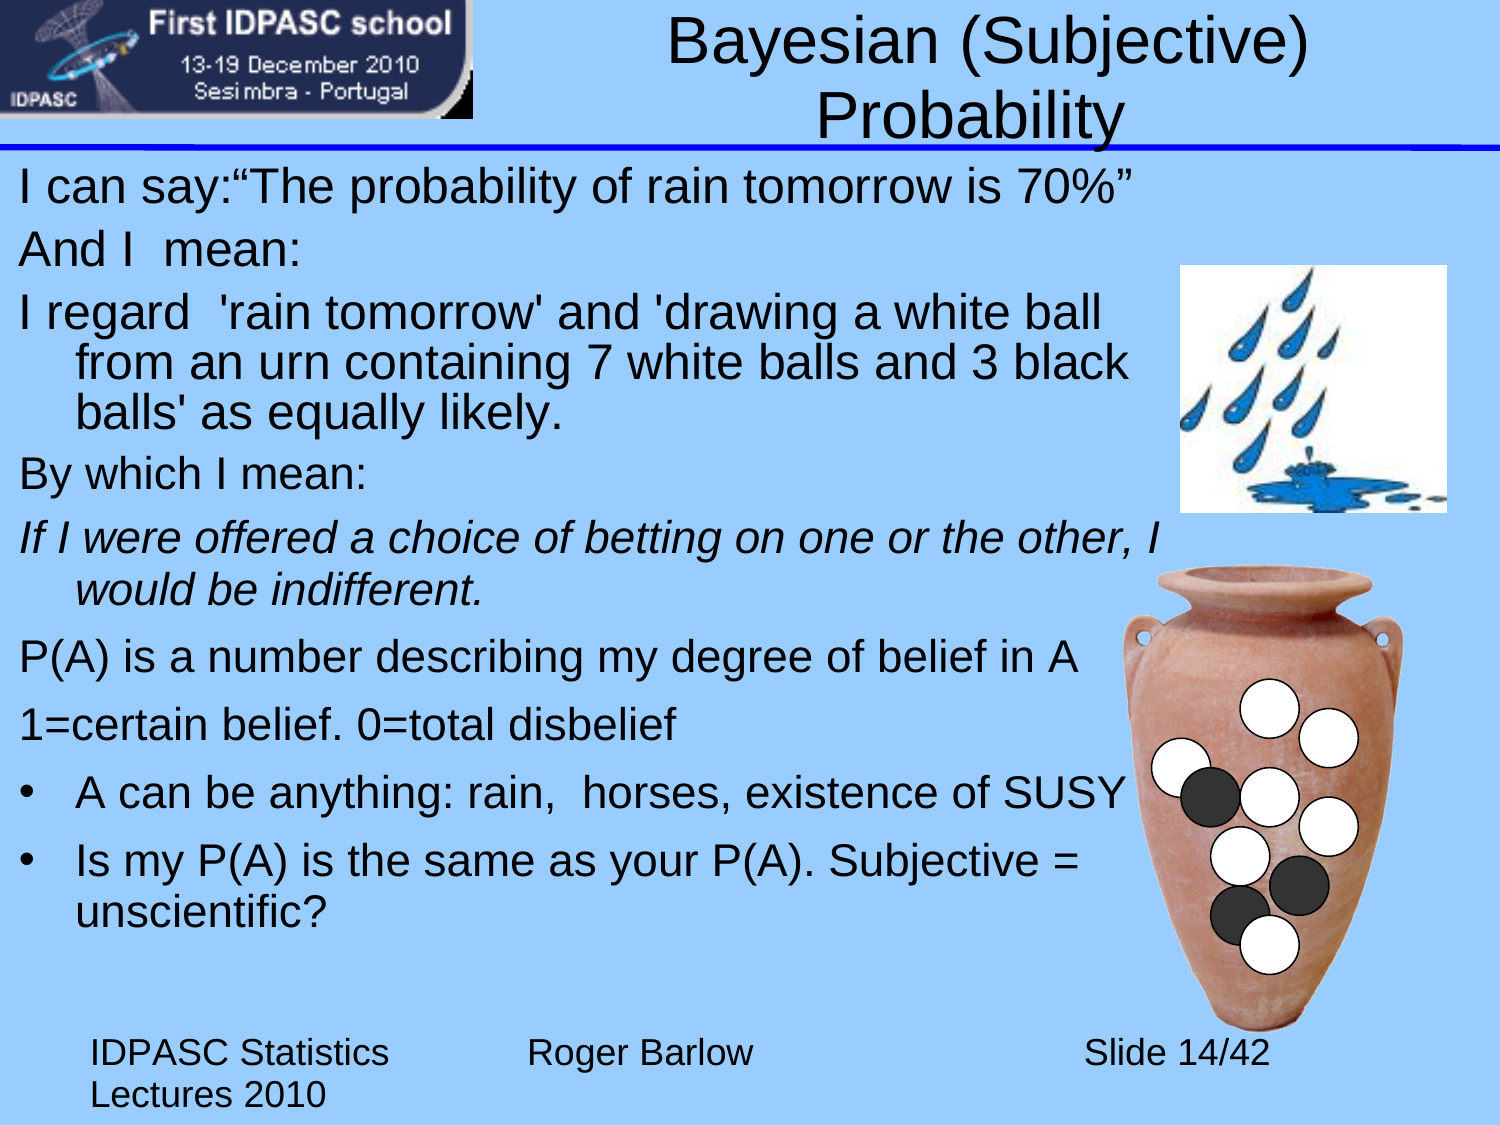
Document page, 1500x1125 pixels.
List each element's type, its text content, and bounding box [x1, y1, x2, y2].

picture [1122, 560, 1406, 1034]
list I can say:“The probability of rain tomorrow is 70%” And I mean: I regard 'rain tomorrow' and 'drawing a white ball from an urn containing 7 white balls and 3 black balls' as equally likely. By which I mean: If I were offered a choice of betting on one or the other, I would be indifferent. P(A) is a number describing my degree of belief in A 1=certain belief. 0=total disbelief A can be anything: rain, horses, existence of SUSY Is my P(A) is the same as your P(A). Subjective = unscientific? [4, 147, 1211, 1050]
text_box [1240, 679, 1300, 739]
text_box [1151, 738, 1300, 827]
title Bayesian (Subjective) Probability [501, 0, 1477, 161]
picture [1180, 265, 1447, 513]
text_box [1299, 797, 1359, 857]
picture [0, 0, 473, 119]
text_box [1269, 856, 1329, 916]
text_box [1210, 826, 1300, 975]
text_box [1299, 708, 1359, 768]
